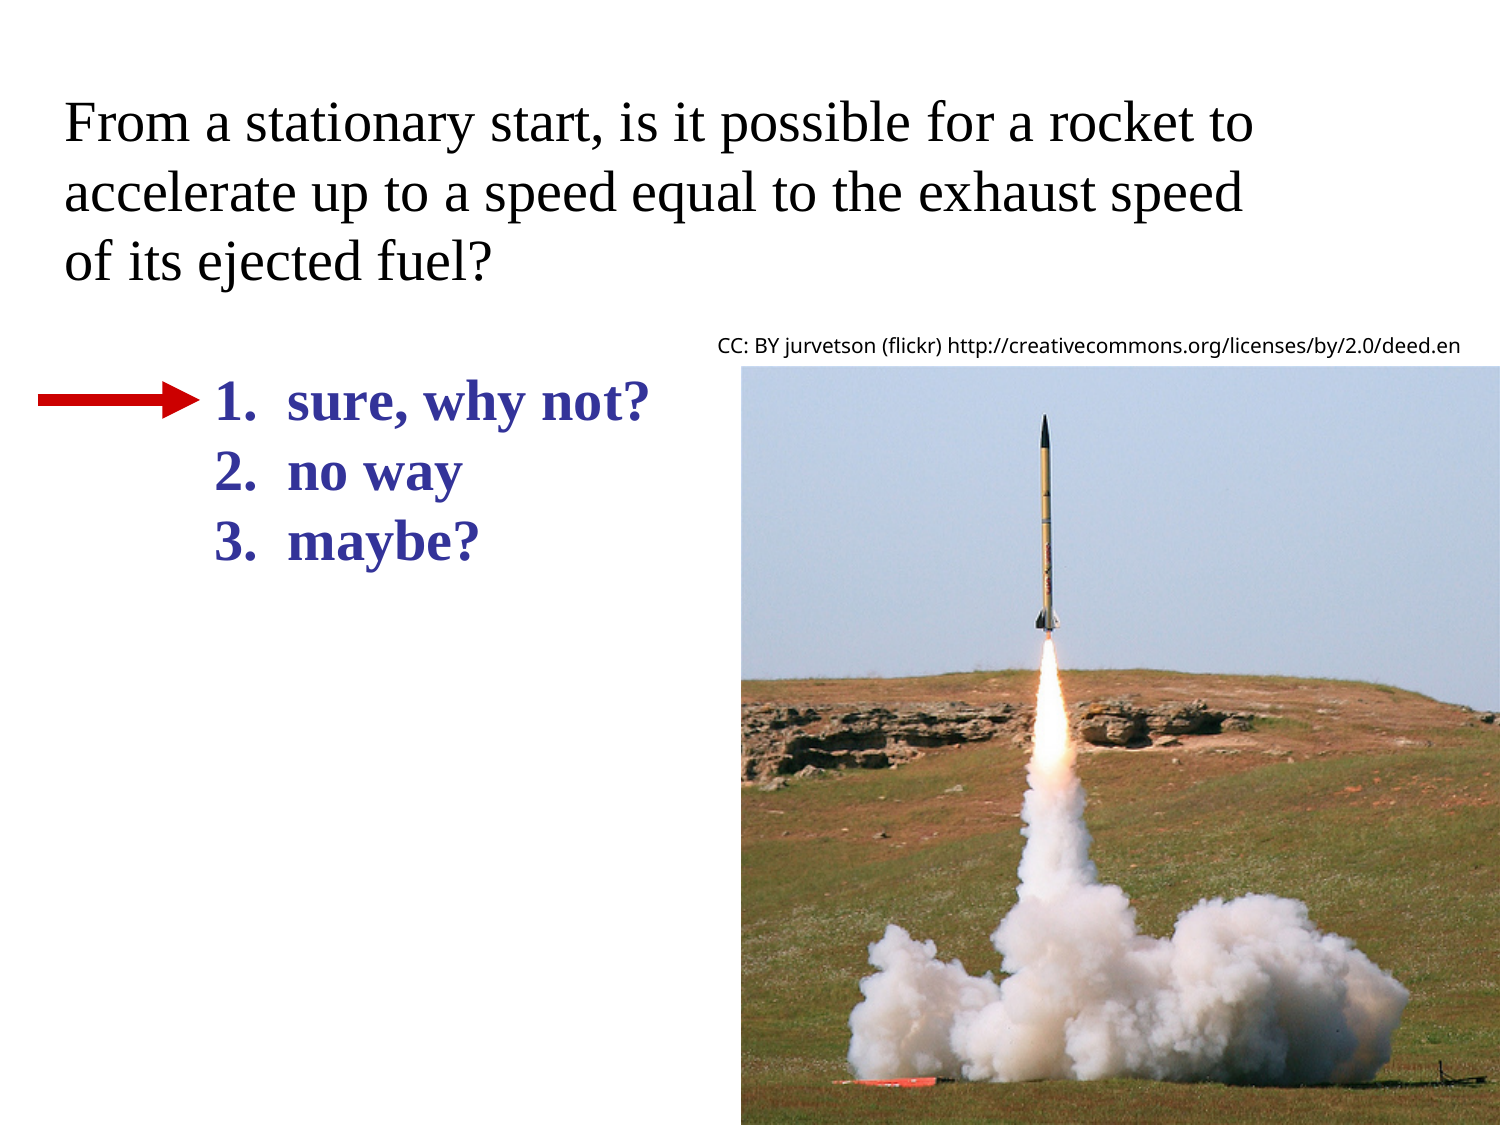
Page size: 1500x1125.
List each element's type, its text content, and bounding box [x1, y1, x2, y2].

text_box From a stationary start, is it possible for a rocket to accelerate up to a speed equal to the exhaust speed of its ejected fuel? 1. sure, why not? 2. no way 3. maybe? [49, 74, 1288, 651]
text_box CC: BY jurvetson (flickr) http://creativecommons.org/licenses/by/2.0/deed.en [702, 324, 1476, 366]
picture [741, 366, 1500, 1125]
